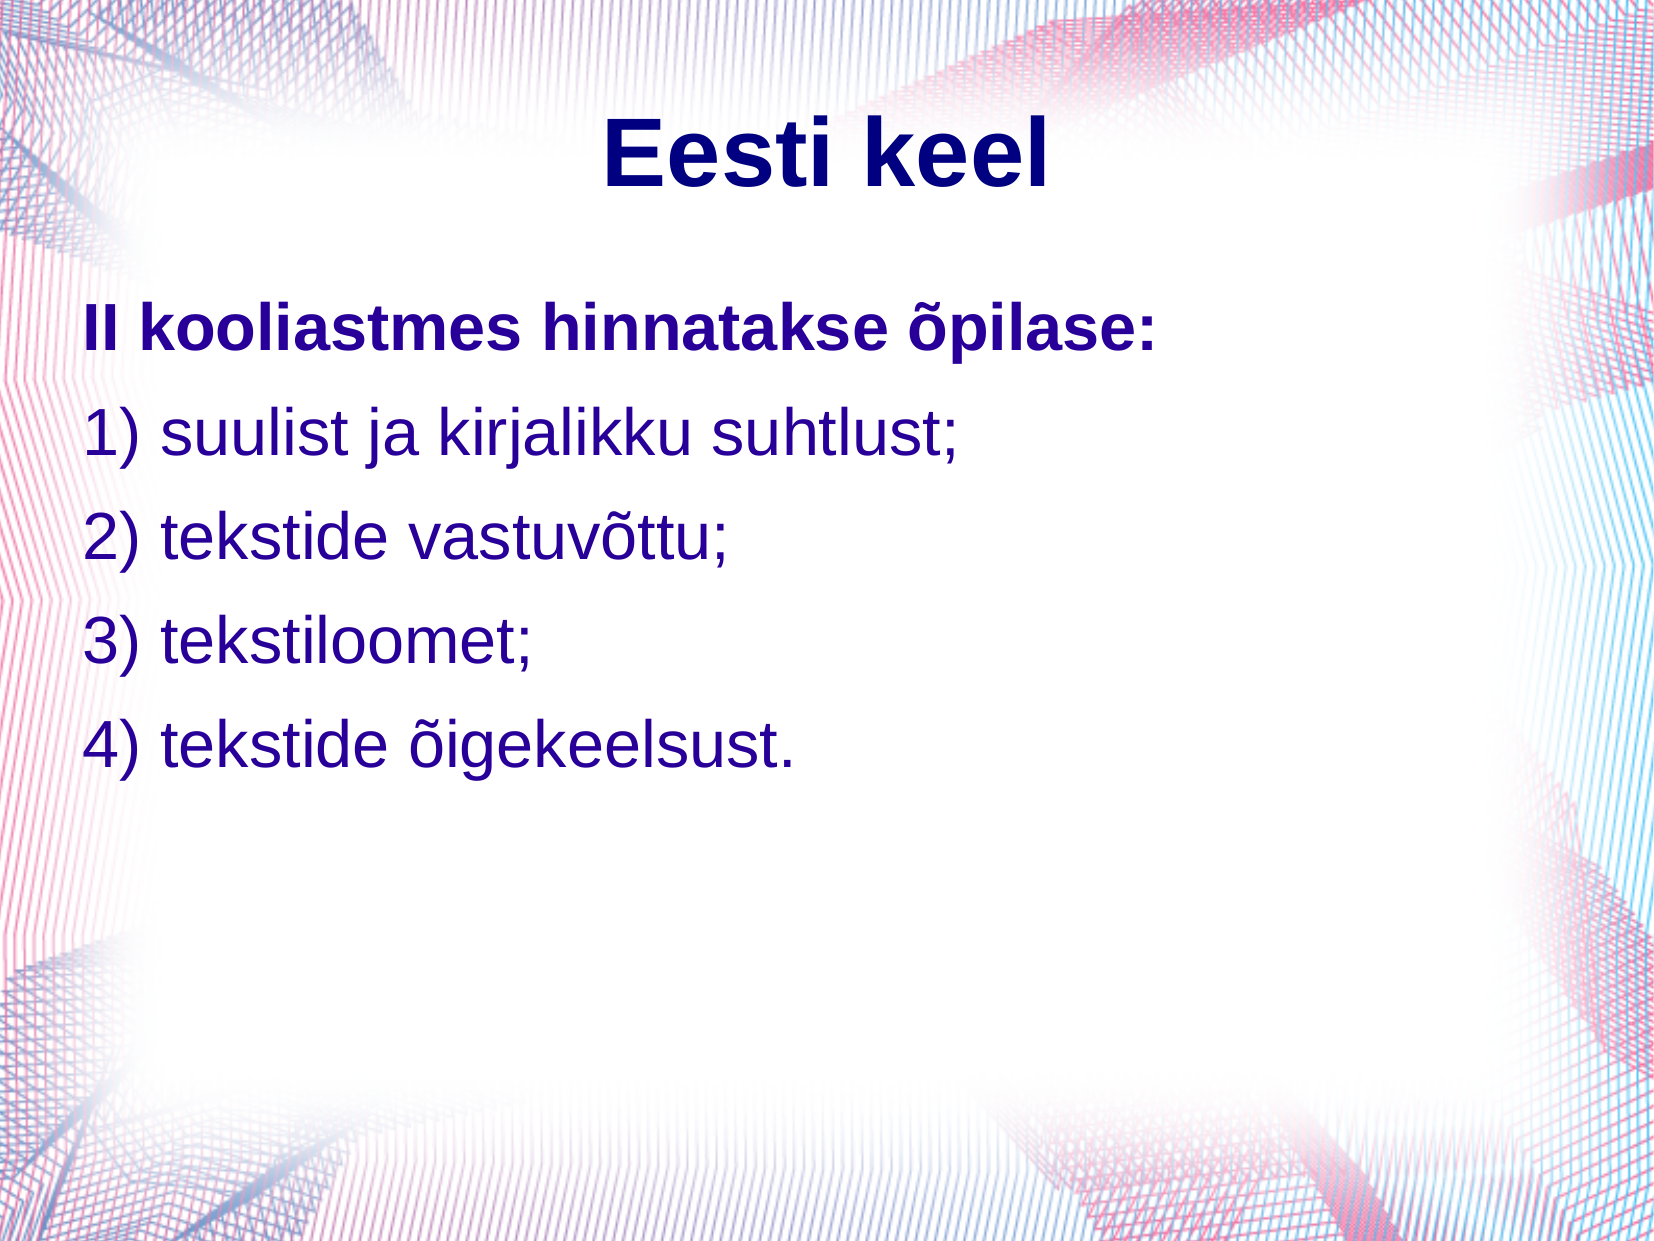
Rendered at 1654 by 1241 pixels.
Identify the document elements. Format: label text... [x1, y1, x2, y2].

picture [0, 0, 1654, 1241]
list II kooliastmes hinnatakse õpilase: 1) suulist ja kirjalikku suhtlust; 2) tekstide vastuvõttu; 3) tekstiloomet; 4) tekstide õigekeelsust. [82, 290, 1571, 1109]
title Eesti keel [82, 49, 1571, 257]
